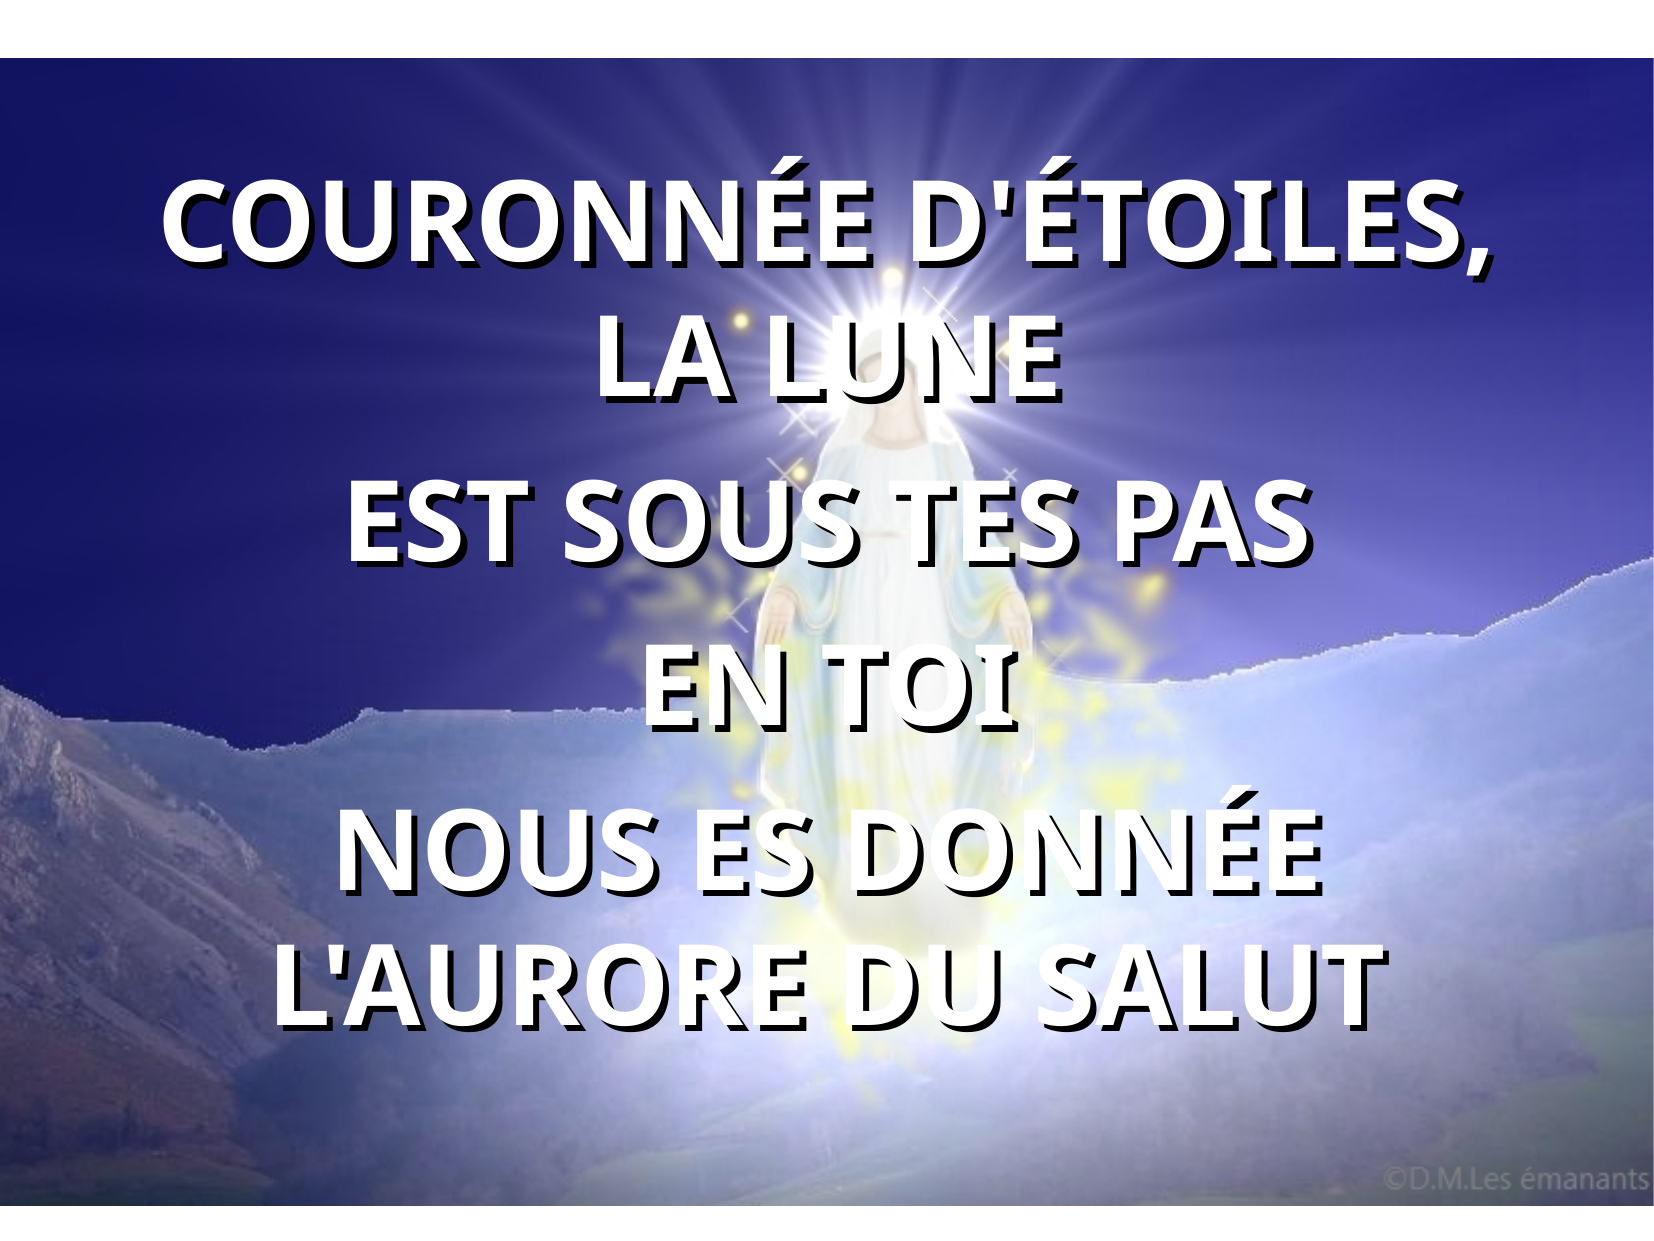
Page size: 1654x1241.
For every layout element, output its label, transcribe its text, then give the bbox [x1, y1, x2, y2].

subtitle COURONNÉE D'ÉTOILES, LA LUNE EST SOUS TES PAS EN TOI NOUS ES DONNÉE L'AURORE DU SALUT [82, 88, 1571, 1109]
picture [0, 58, 1654, 1206]
